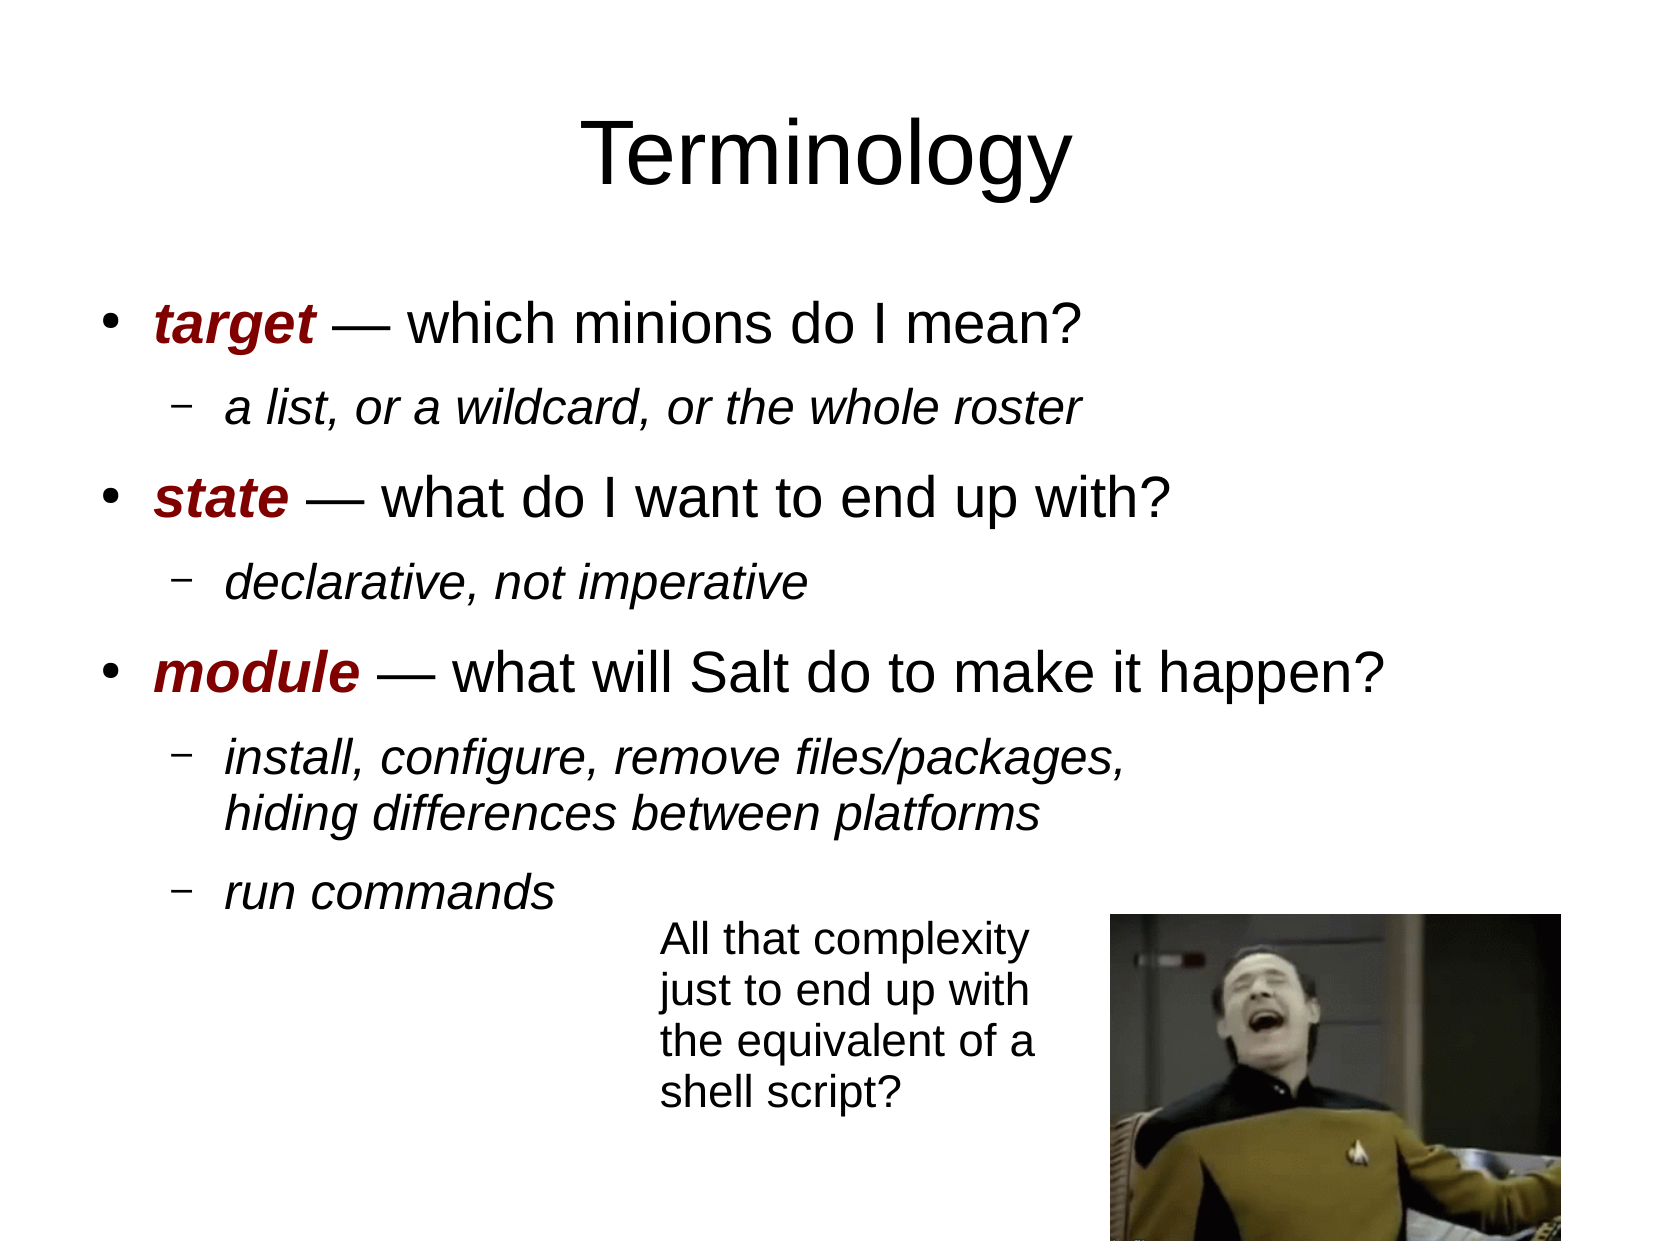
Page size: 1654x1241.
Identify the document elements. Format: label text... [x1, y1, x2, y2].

list target — which minions do I mean? a list, or a wildcard, or the whole roster state — what do I want to end up with? declarative, not imperative module — what will Salt do to make it happen? install, configure, remove files/packages, hiding differences between platforms run commands [82, 290, 1571, 1010]
picture [1110, 1010, 1561, 1241]
title Terminology [82, 49, 1571, 257]
text_box All that complexity just to end up with the equivalent of a shell script? [645, 1010, 1106, 1126]
